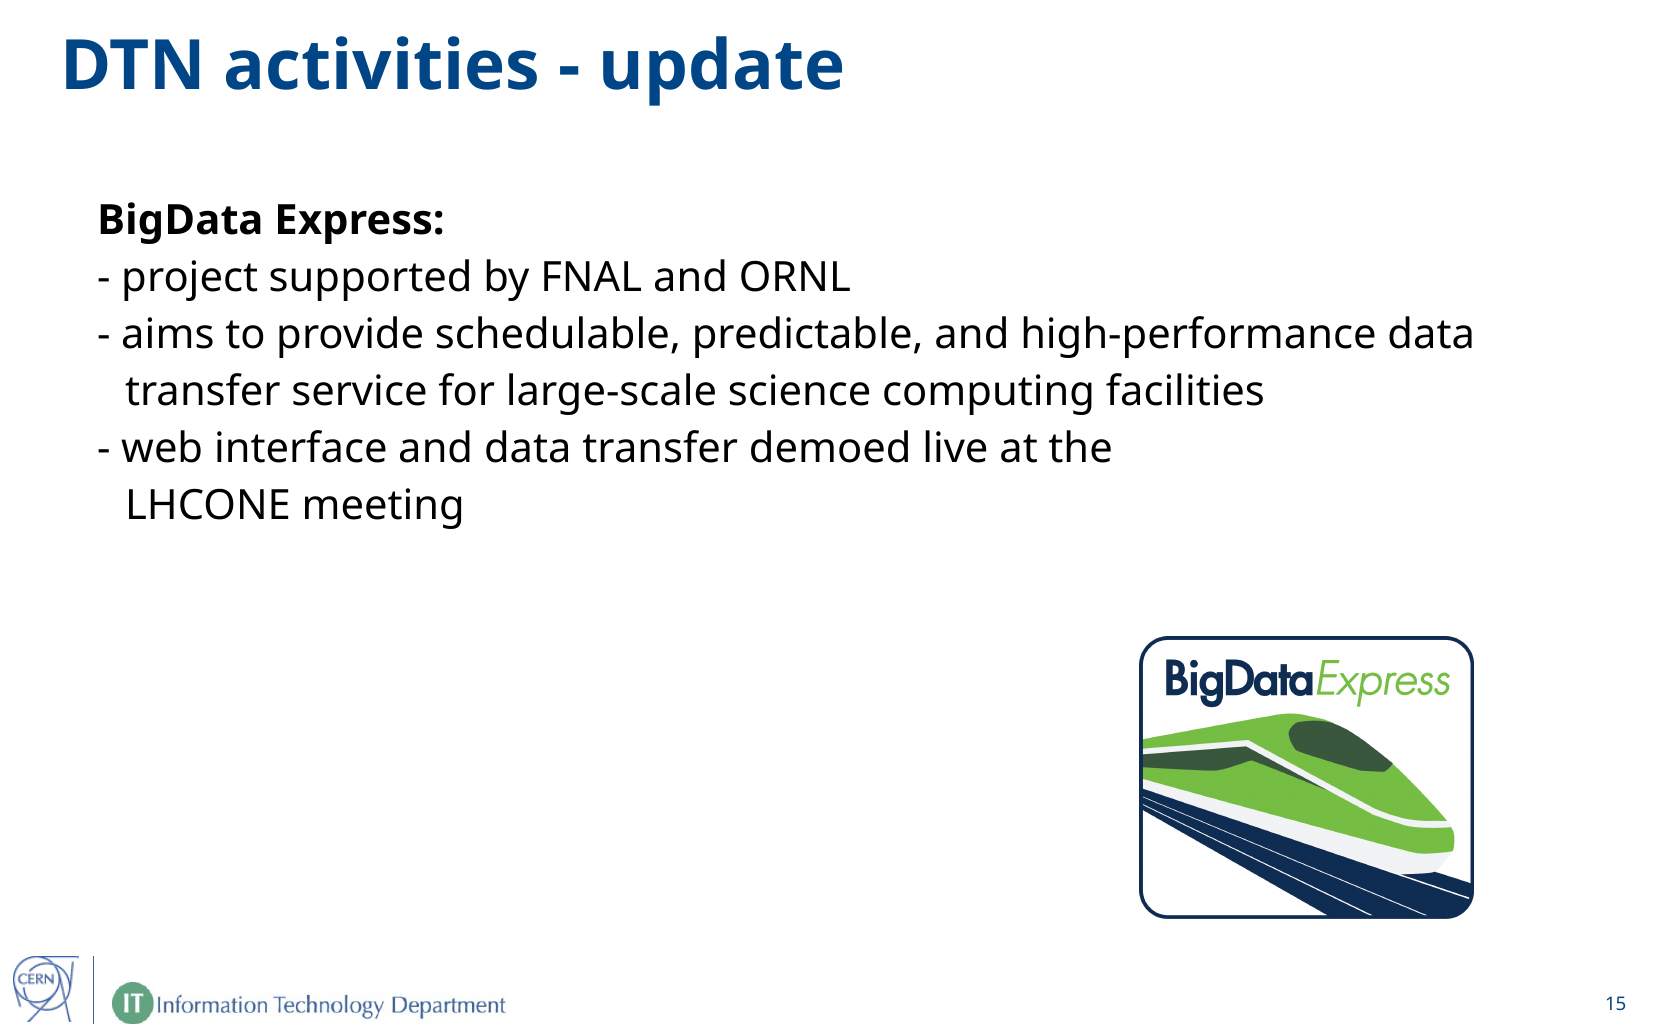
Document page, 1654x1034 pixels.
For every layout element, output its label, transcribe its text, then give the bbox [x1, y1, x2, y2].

text_box BigData Express: - project supported by FNAL and ORNL - aims to provide schedulable, predictable, and high-performance data transfer service for large-scale science computing facilities - web interface and data transfer demoed live at the LHCONE meeting [82, 125, 1638, 1034]
picture [13, 956, 79, 1032]
picture [1139, 636, 1474, 919]
title DTN activities - update [60, 0, 1528, 138]
